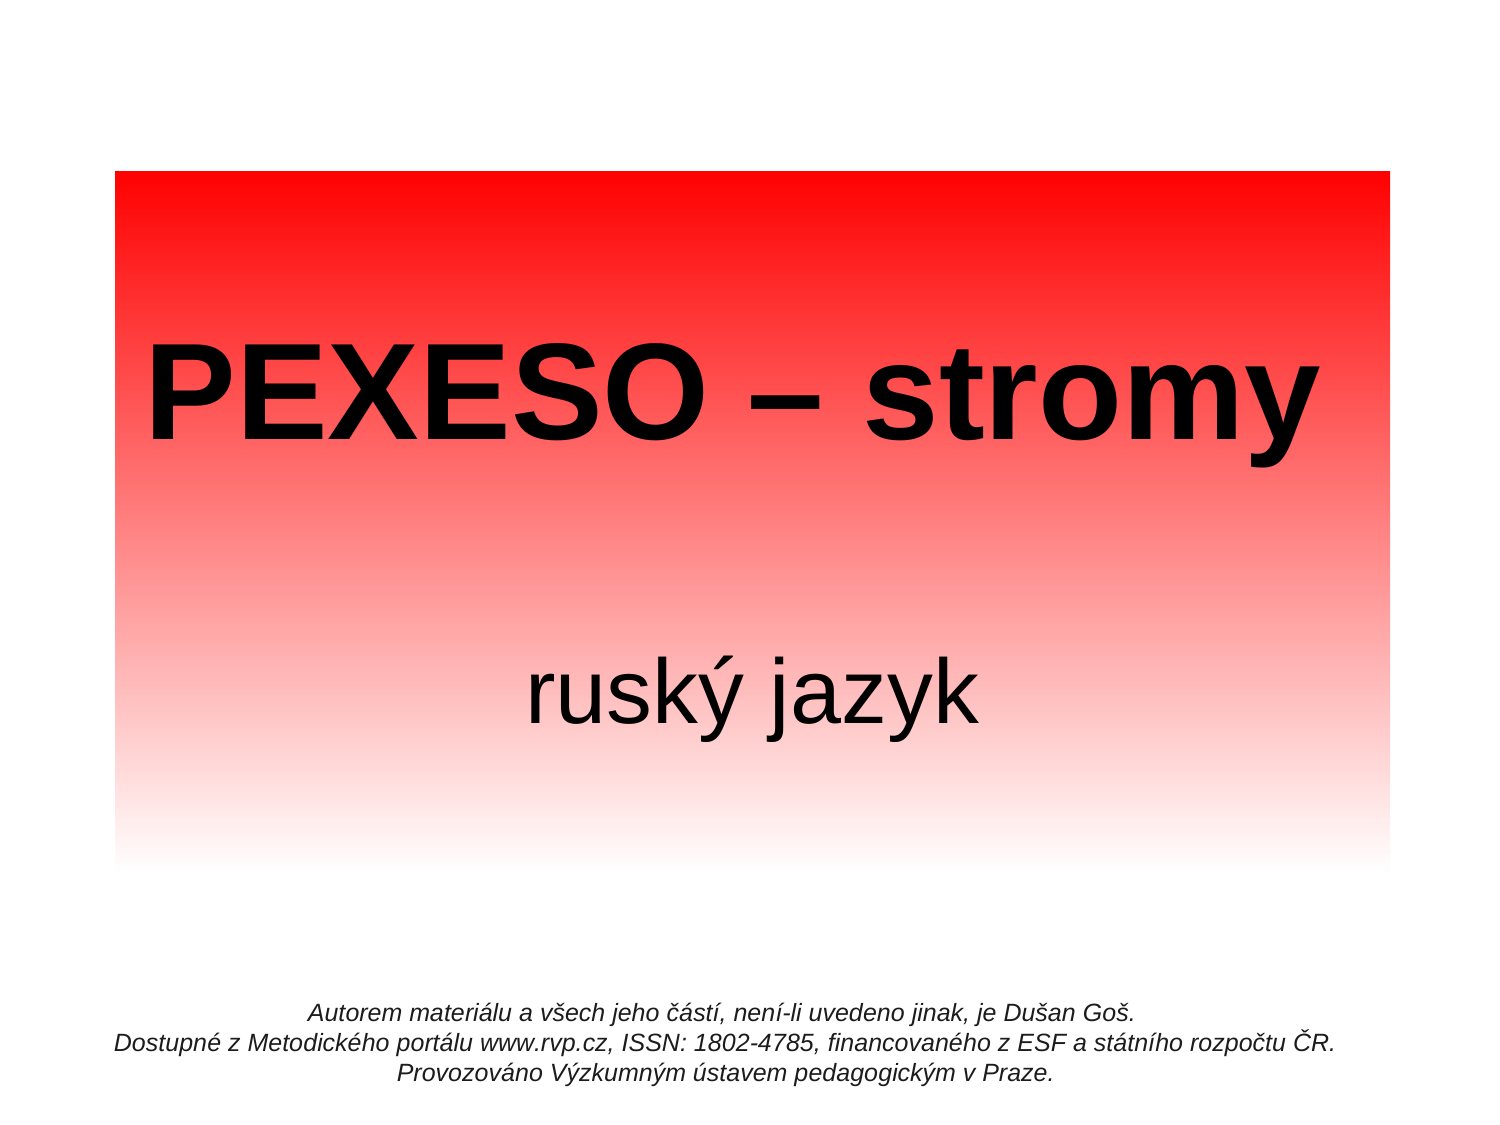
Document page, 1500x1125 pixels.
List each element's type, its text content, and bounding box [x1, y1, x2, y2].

text_box Autorem materiálu a všech jeho částí, není-li uvedeno jinak, je Dušan Goš. Dostupné z Metodického portálu www.rvp.cz, ISSN: 1802-4785, financovaného z ESF a státního rozpočtu ČR. Provozováno Výzkumným ústavem pedagogickým v Praze. [88, 1011, 1365, 1072]
title PEXESO – stromy ruský jazyk [115, 171, 1391, 873]
